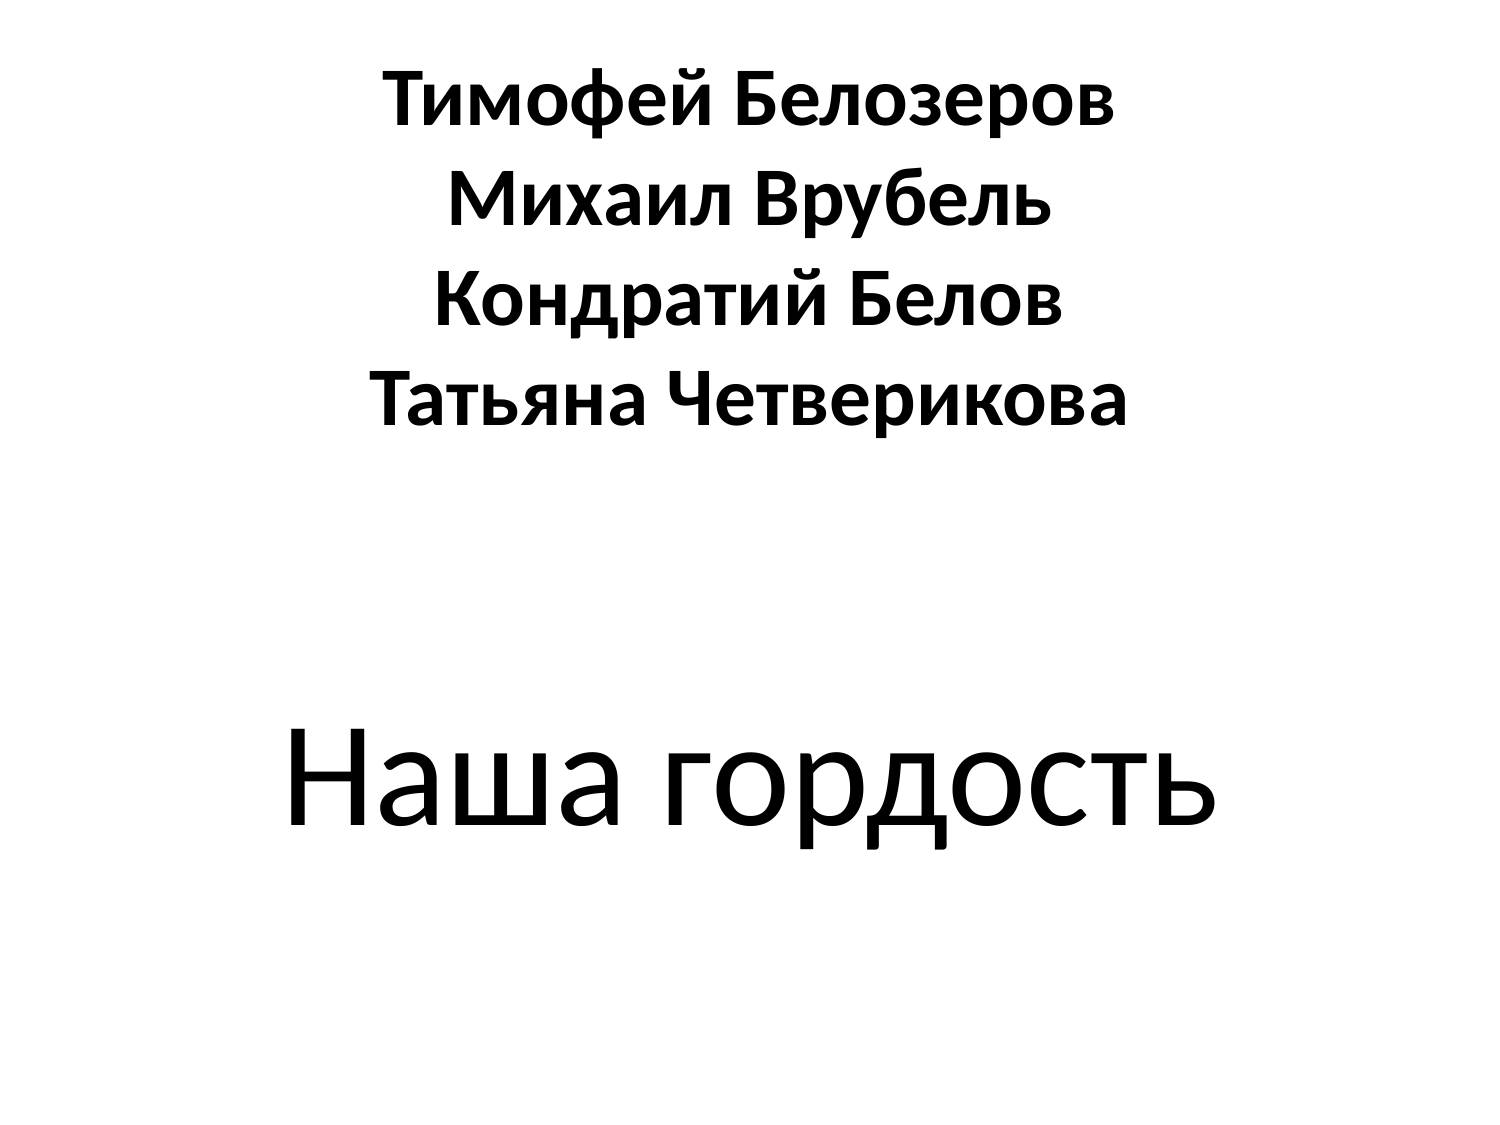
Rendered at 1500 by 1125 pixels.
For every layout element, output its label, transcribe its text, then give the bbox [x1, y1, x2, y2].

title Тимофей Белозеров Михаил Врубель Кондратий Белов Татьяна Четверикова [23, 35, 1477, 938]
subtitle Наша гордость [225, 667, 1275, 925]
